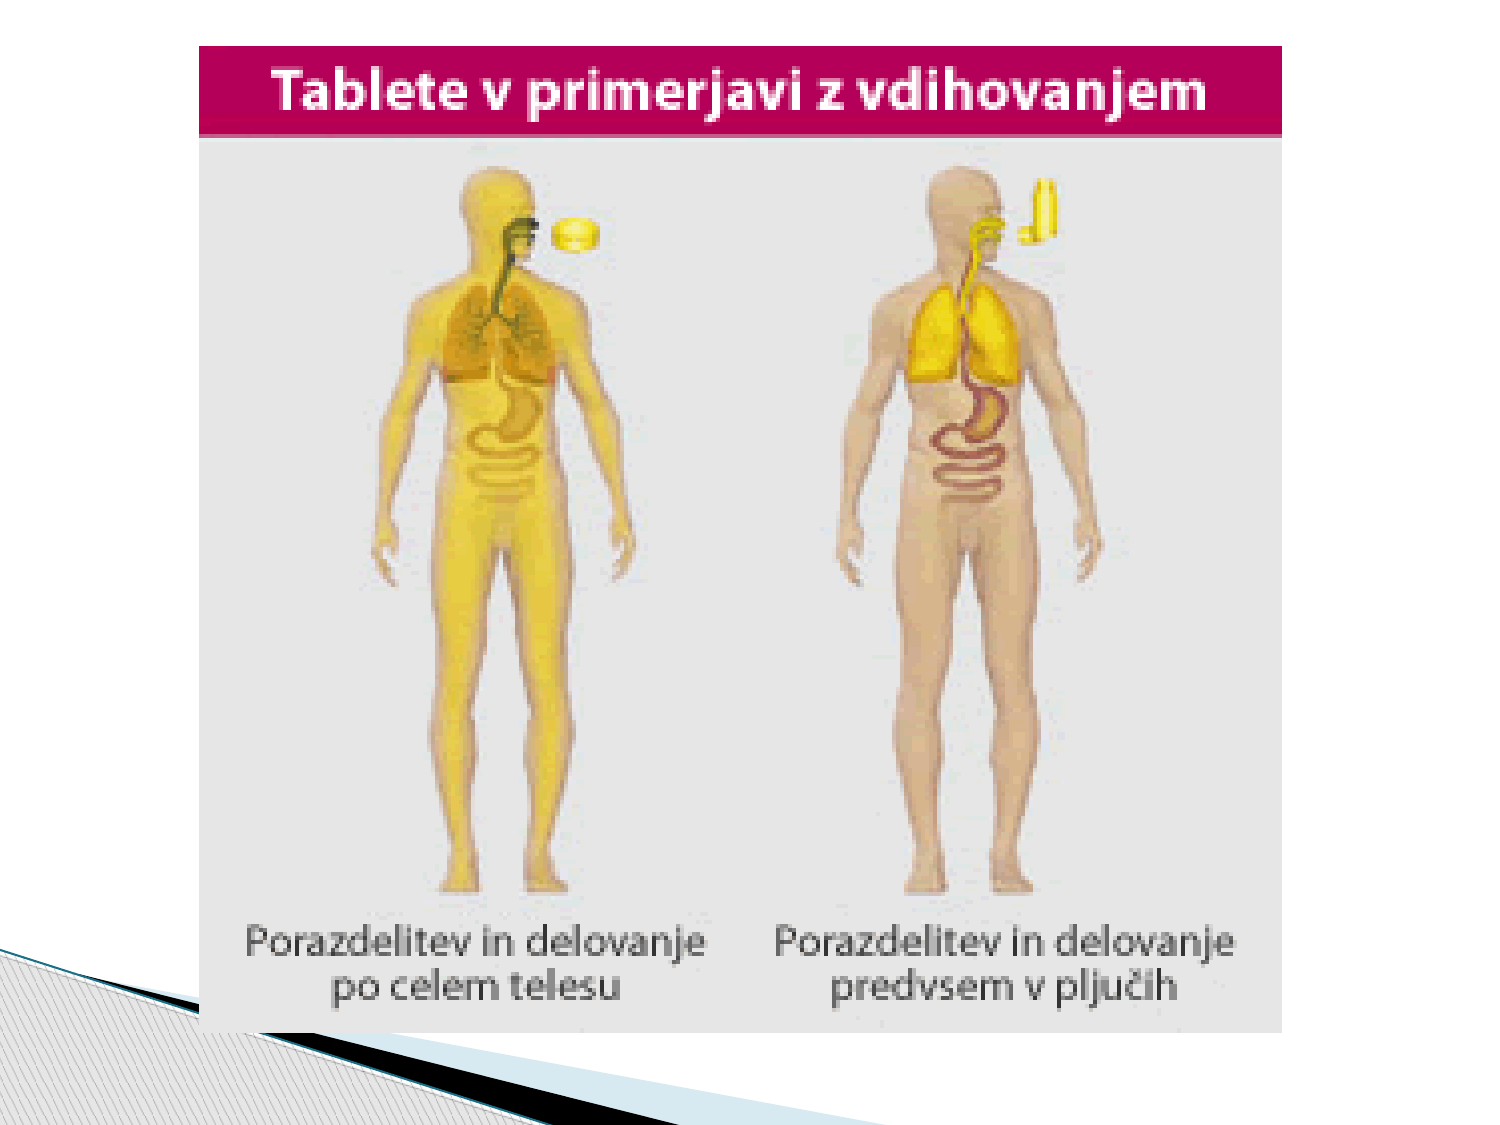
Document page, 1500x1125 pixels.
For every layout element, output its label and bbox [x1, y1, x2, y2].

picture [199, 46, 1282, 1034]
